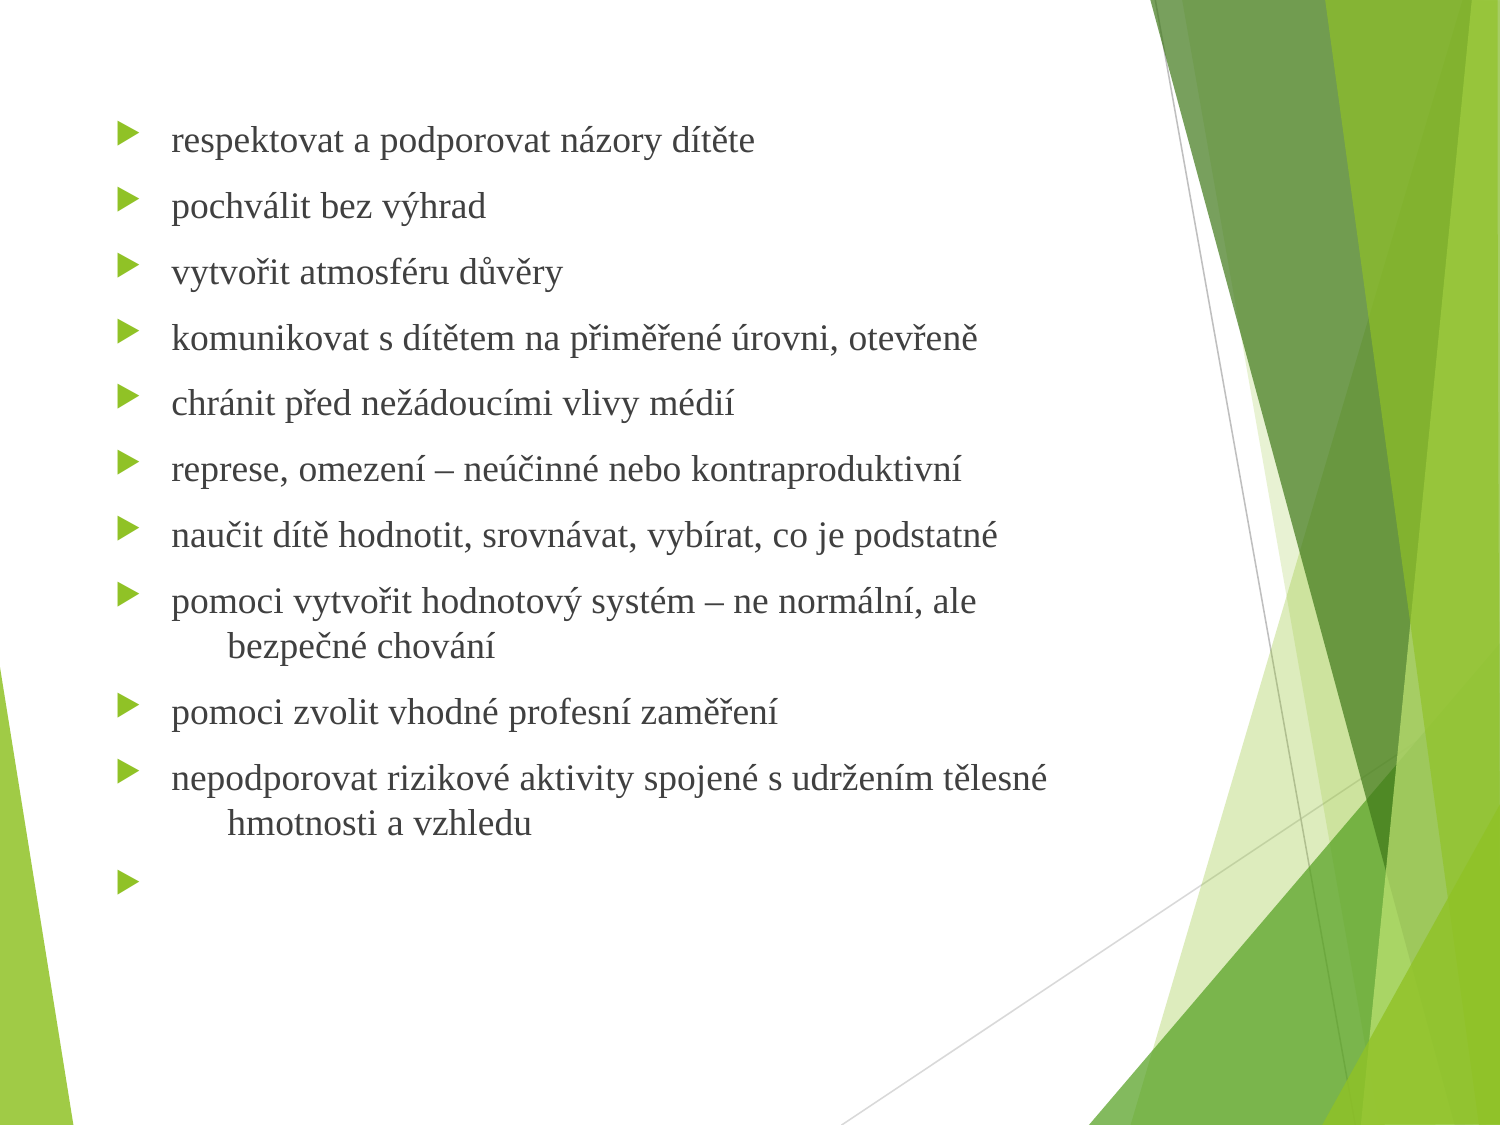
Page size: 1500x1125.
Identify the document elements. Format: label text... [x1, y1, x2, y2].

list respektovat a podporovat názory dítěte pochválit bez výhrad vytvořit atmosféru důvěry komunikovat s dítětem na přiměřené úrovni, otevřeně chránit před nežádoucími vlivy médií represe, omezení – neúčinné nebo kontraproduktivní naučit dítě hodnotit, srovnávat, vybírat, co je podstatné pomoci vytvořit hodnotový systém – ne normální, ale bezpečné chování pomoci zvolit vhodné profesní zaměření nepodporovat rizikové aktivity spojené s udržením tělesné hmotnosti a vzhledu [99, 107, 1142, 991]
